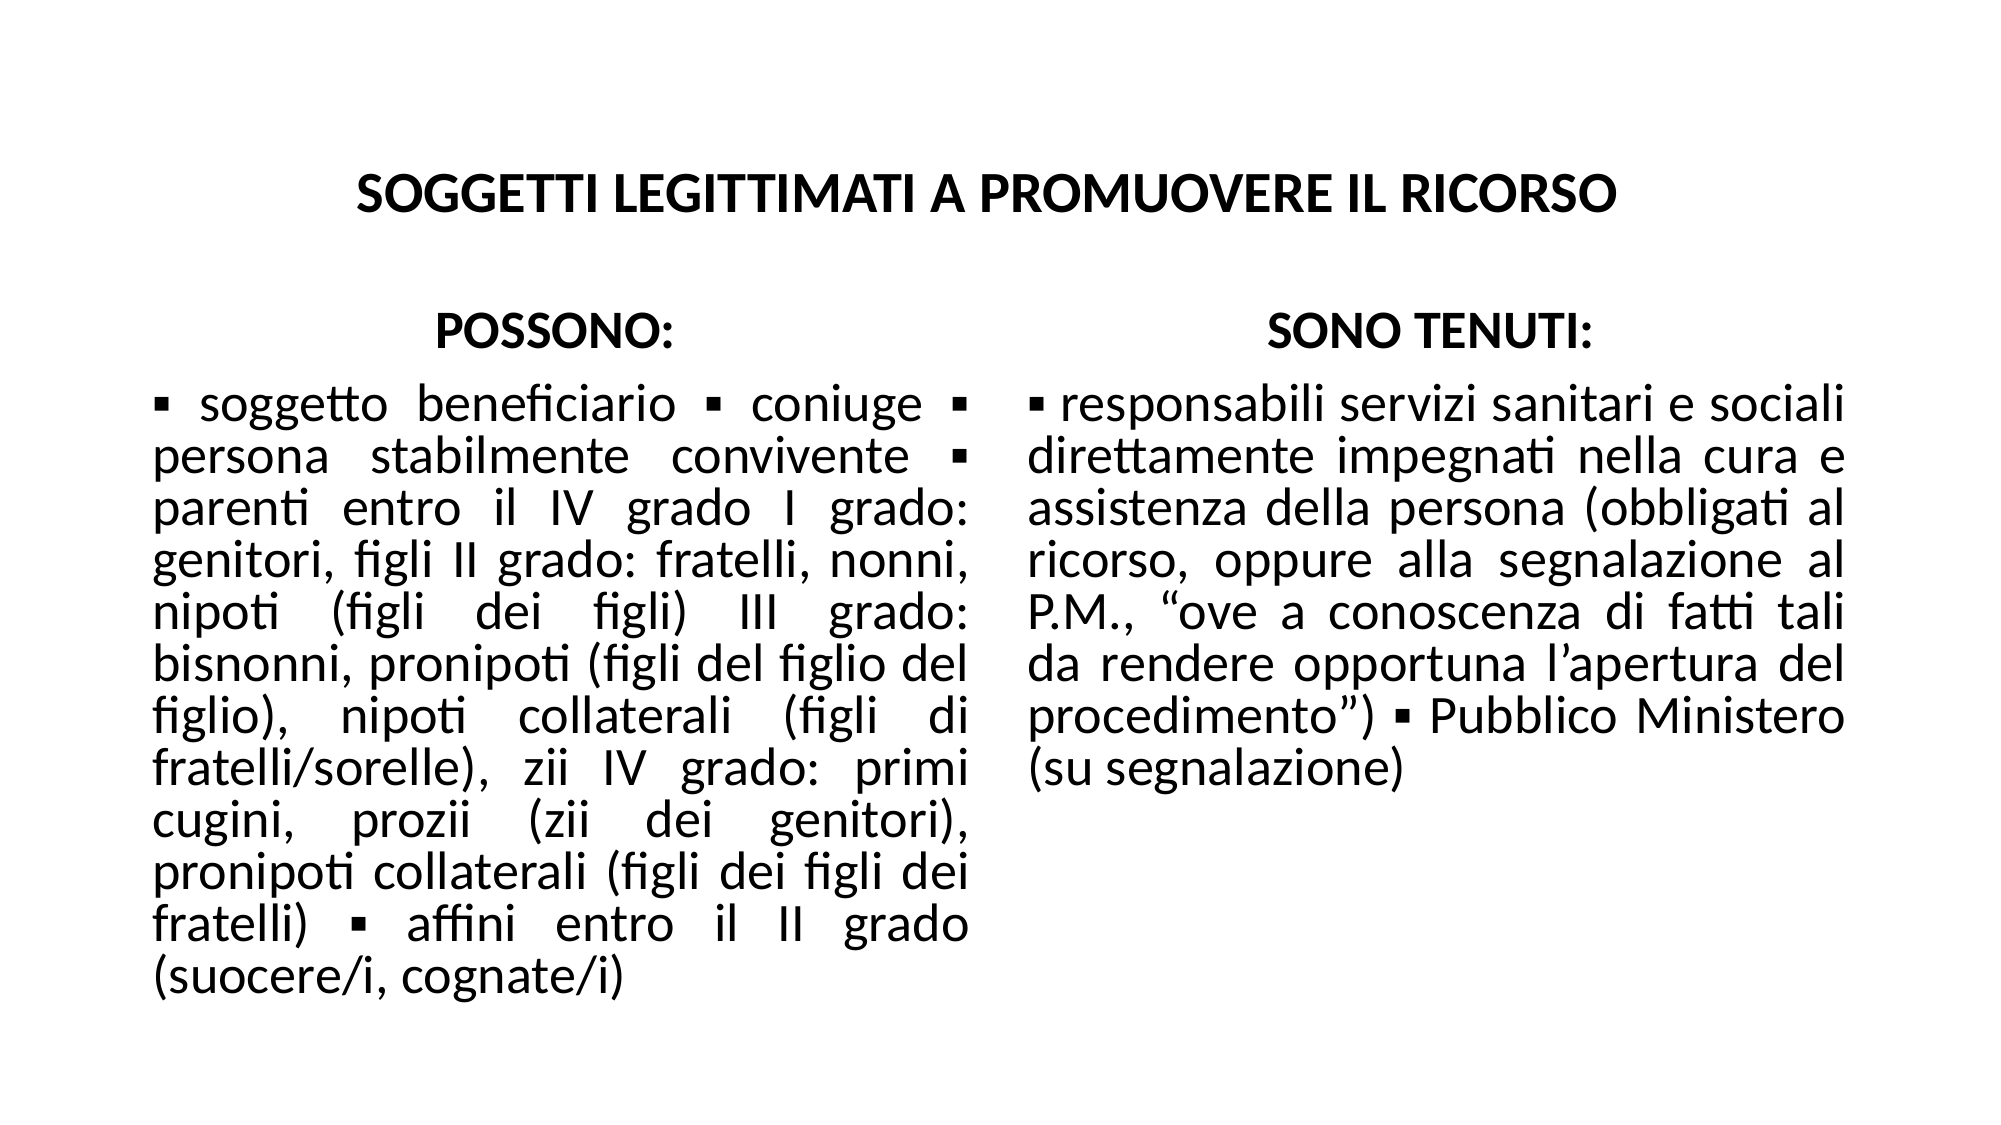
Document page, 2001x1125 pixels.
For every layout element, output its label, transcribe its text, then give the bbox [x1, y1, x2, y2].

list SONO TENUTI: ▪ responsabili servizi sanitari e sociali direttamente impegnati nella cura e assistenza della persona (obbligati al ricorso, oppure alla segnalazione al P.M., “ove a conoscenza di fatti tali da rendere opportuna l’apertura del procedimento”) ▪ Pubblico Ministero (su segnalazione) [1012, 299, 1863, 1014]
title SOGGETTI LEGITTIMATI A PROMUOVERE IL RICORSO [125, 120, 1851, 268]
list POSSONO: ▪ soggetto beneficiario ▪ coniuge ▪ persona stabilmente convivente ▪ parenti entro il IV grado I grado: genitori, figli II grado: fratelli, nonni, nipoti (figli dei figli) III grado: bisnonni, pronipoti (figli del figlio del figlio), nipoti collaterali (figli di fratelli/sorelle), zii IV grado: primi cugini, prozii (zii dei genitori), pronipoti collaterali (figli dei figli dei fratelli) ▪ affini entro il II grado (suocere/i, cognate/i) [137, 299, 988, 1014]
